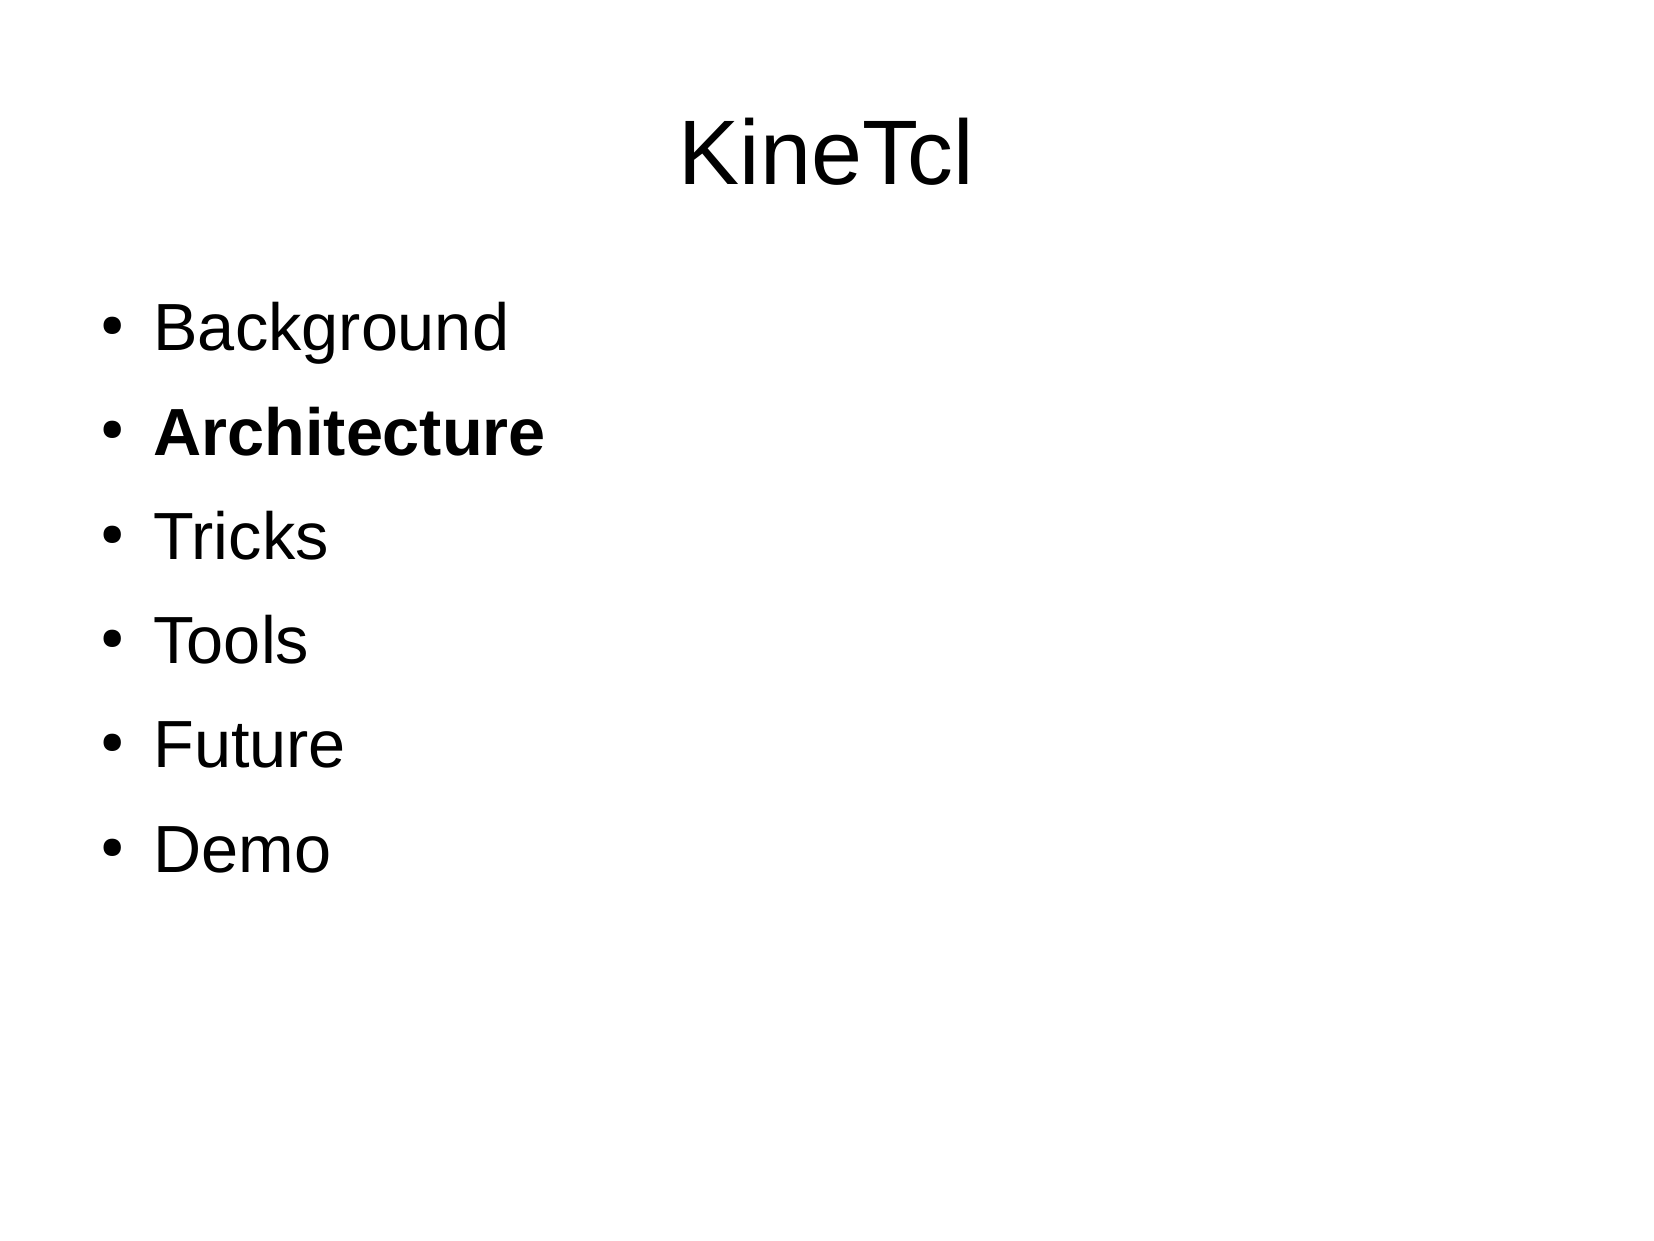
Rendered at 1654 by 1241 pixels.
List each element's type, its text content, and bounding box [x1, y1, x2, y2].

list Background Architecture Tricks Tools Future Demo [82, 290, 1571, 1094]
title KineTcl [82, 56, 1571, 250]
